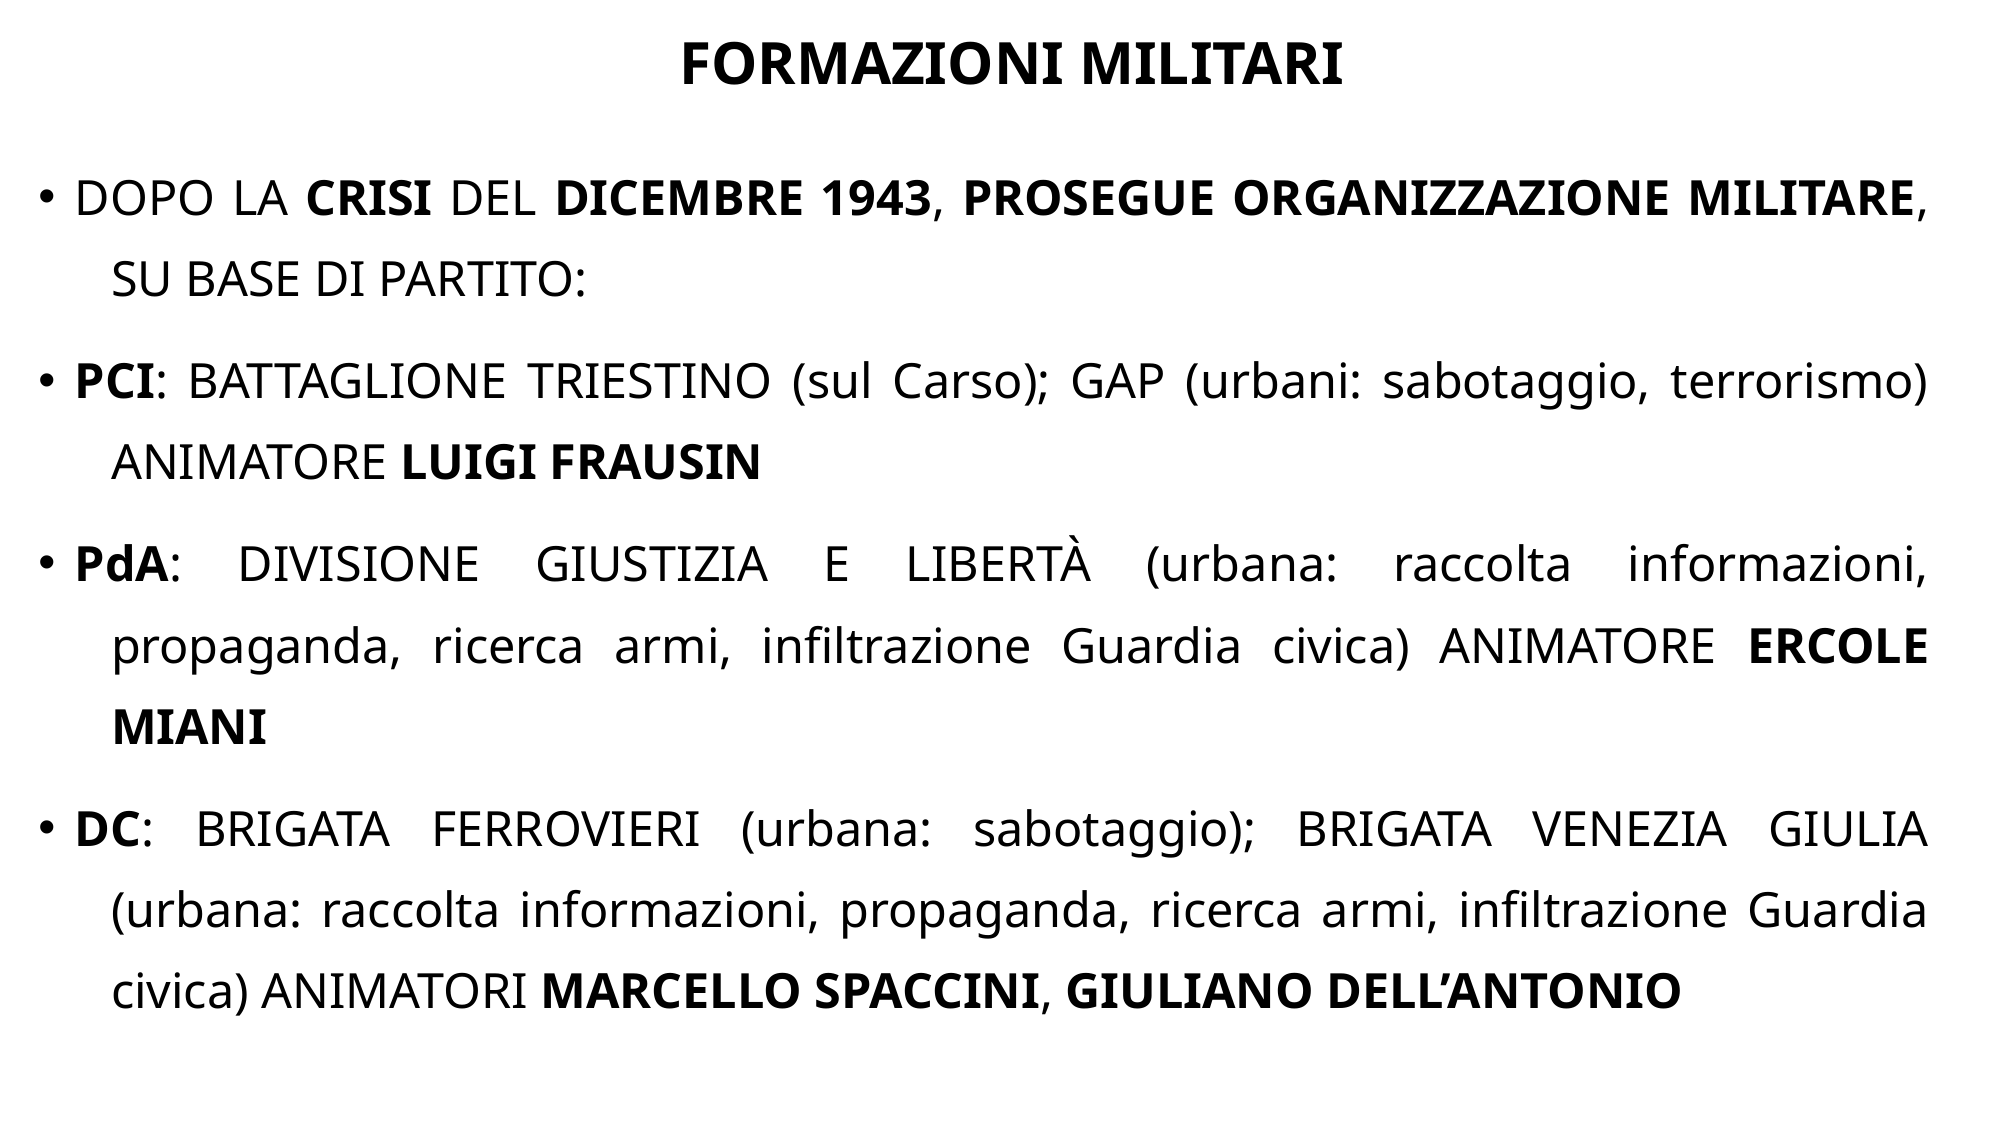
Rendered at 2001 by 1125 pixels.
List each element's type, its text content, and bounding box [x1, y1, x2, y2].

list DOPO LA CRISI DEL DICEMBRE 1943, PROSEGUE ORGANIZZAZIONE MILITARE, SU BASE DI PARTITO: PCI: BATTAGLIONE TRIESTINO (sul Carso); GAP (urbani: sabotaggio, terrorismo) ANIMATORE LUIGI FRAUSIN PdA: DIVISIONE GIUSTIZIA E LIBERTÀ (urbana: raccolta informazioni, propaganda, ricerca armi, infiltrazione Guardia civica) ANIMATORE ERCOLE MIANI DC: BRIGATA FERROVIERI (urbana: sabotaggio); BRIGATA VENEZIA GIULIA (urbana: raccolta informazioni, propaganda, ricerca armi, infiltrazione Guardia civica) ANIMATORI MARCELLO SPACCINI, GIULIANO DELL’ANTONIO [23, 136, 1945, 1092]
title FORMAZIONI MILITARI [23, 20, 2000, 112]
